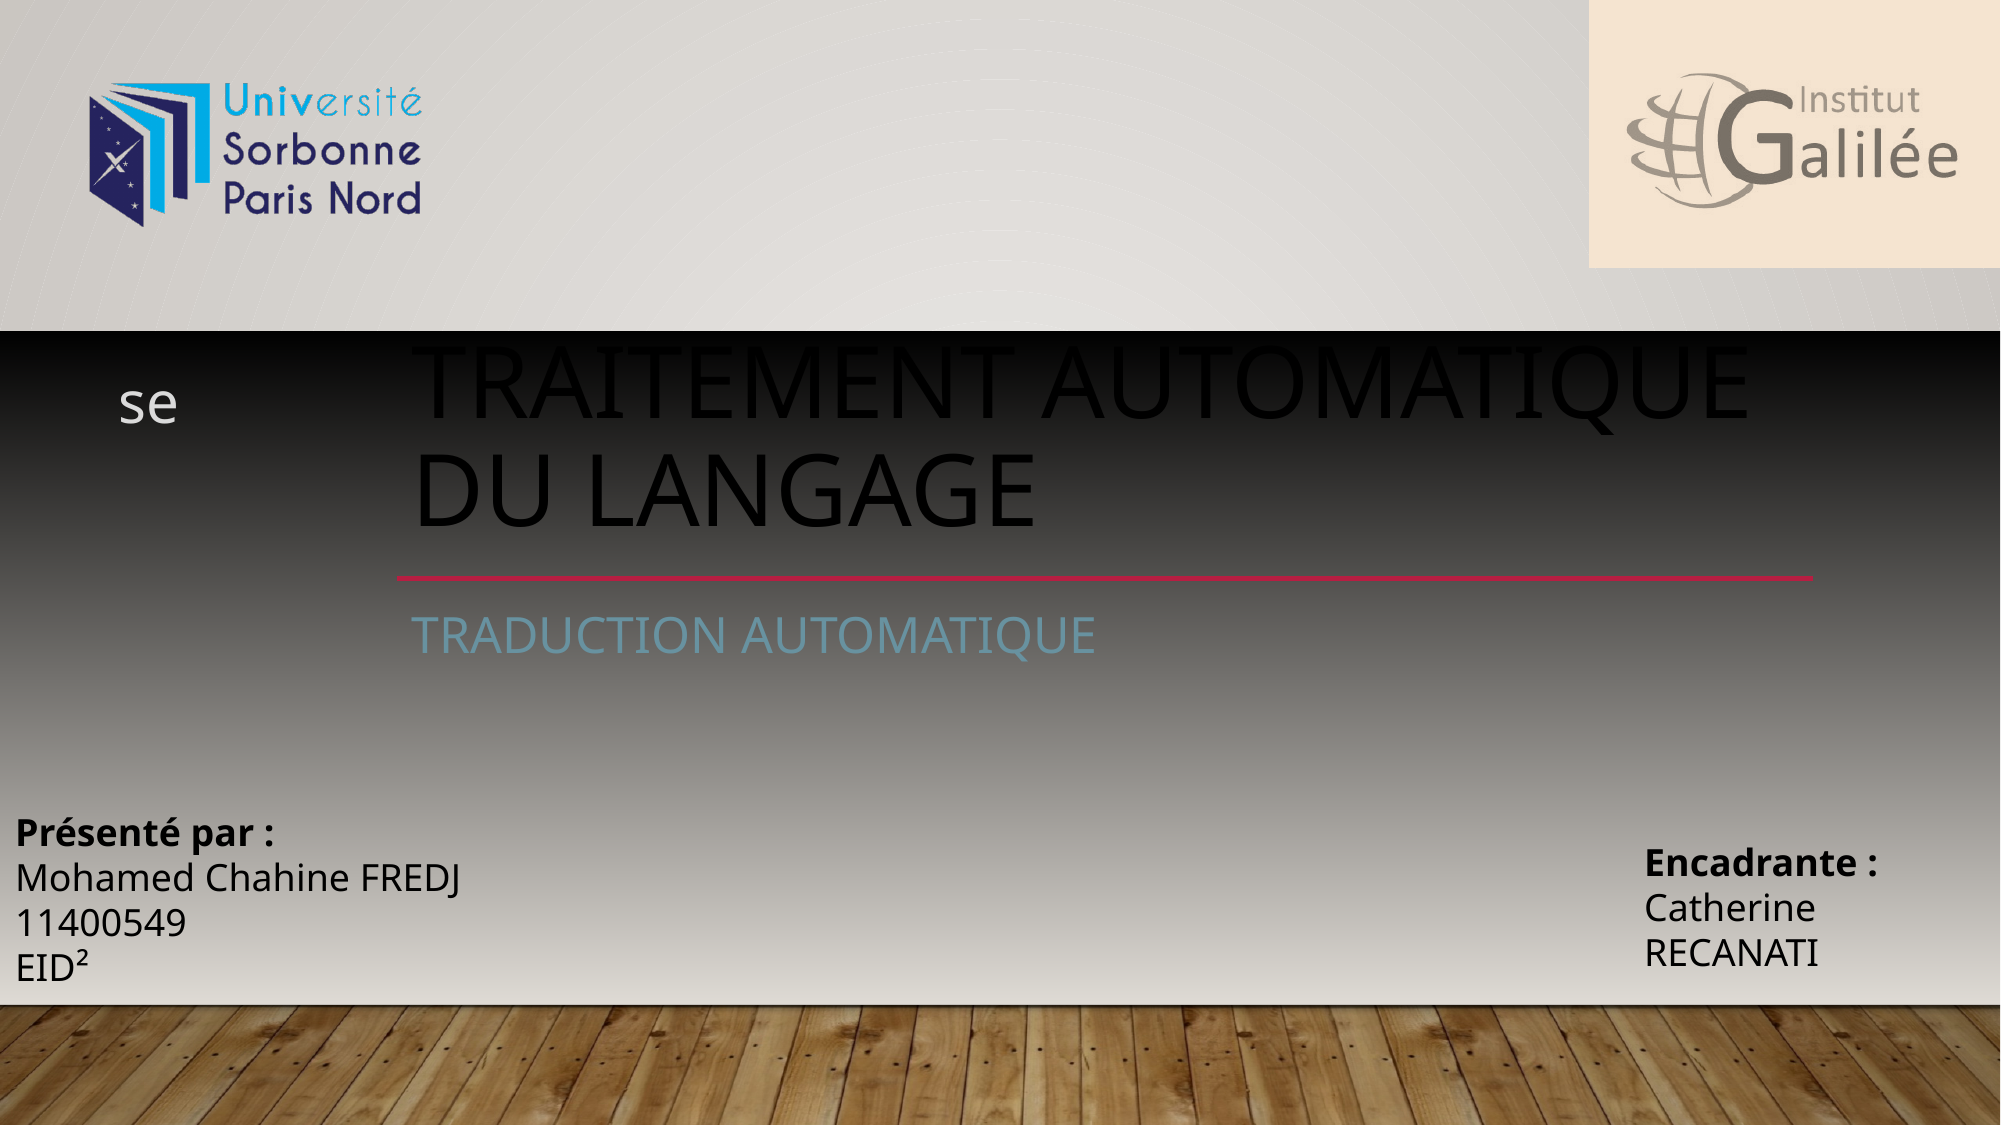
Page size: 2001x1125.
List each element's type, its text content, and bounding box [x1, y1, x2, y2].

picture [0, 0, 508, 305]
picture [1589, 0, 2000, 268]
subtitle Traduction automatique [396, 576, 1814, 737]
text_box Présenté par : Mohamed Chahine FREDJ 11400549 EID² [0, 801, 566, 999]
text_box Encadrante : Catherine RECANATI [1629, 831, 2000, 938]
text_box se [102, 357, 237, 441]
title Traitement automatique du langage [396, 131, 1814, 549]
